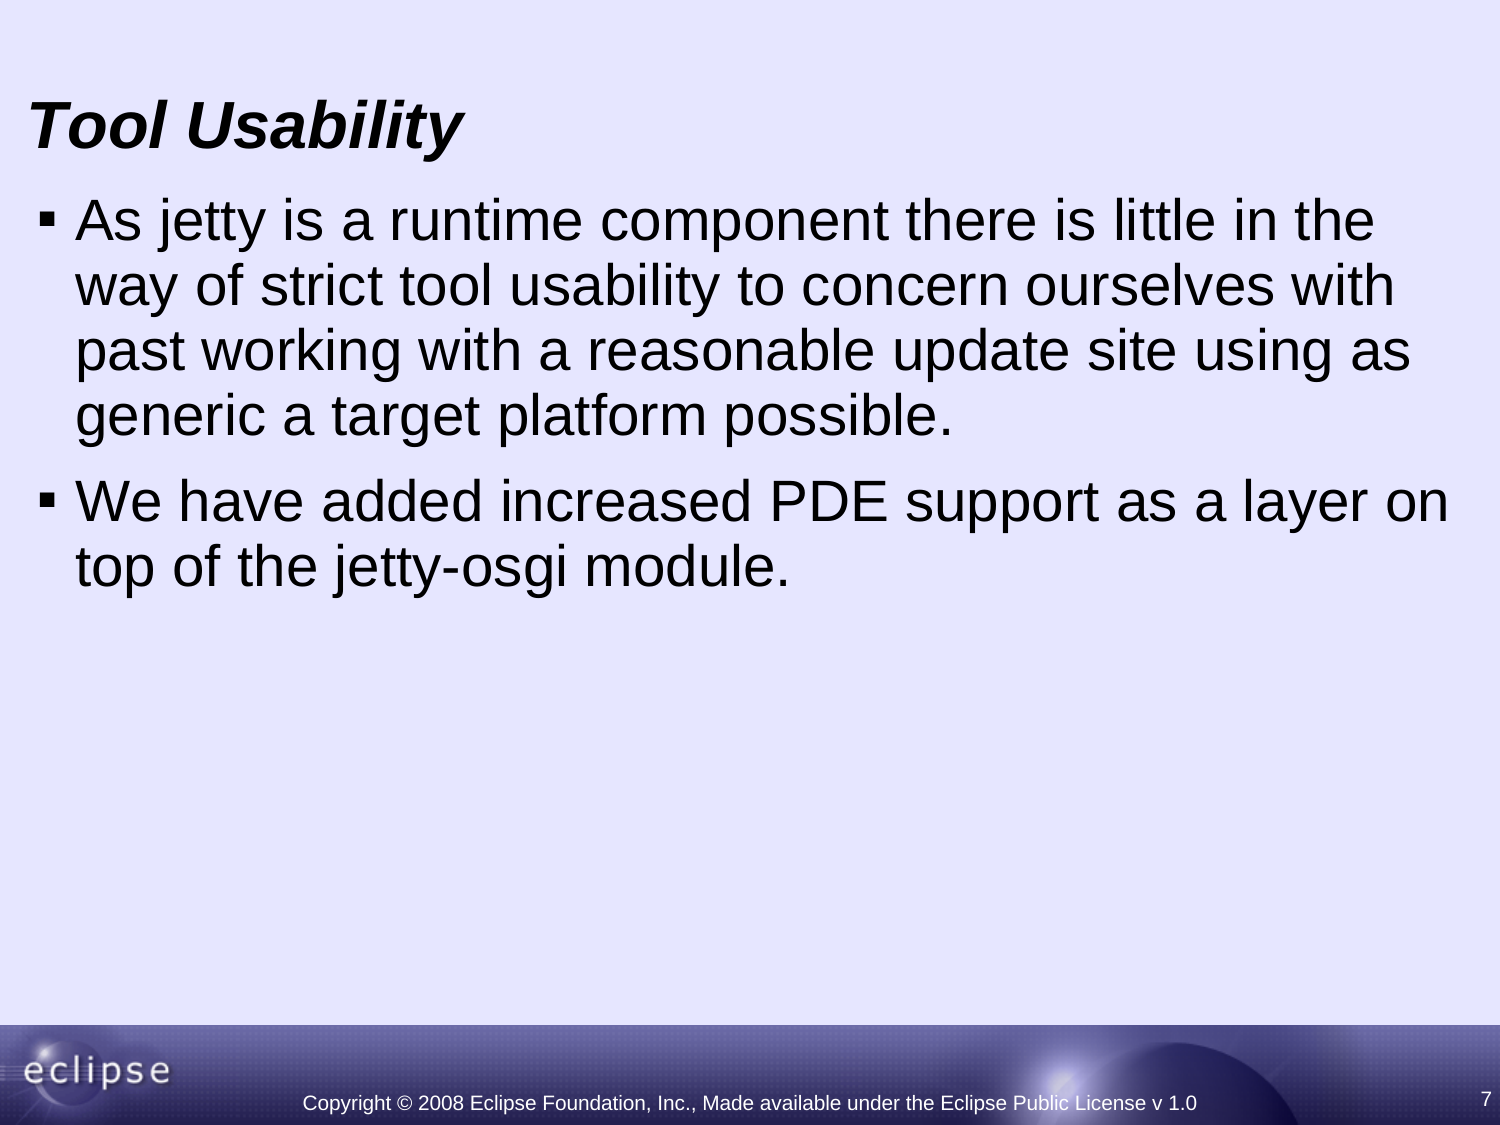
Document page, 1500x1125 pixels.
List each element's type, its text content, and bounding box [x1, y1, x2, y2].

picture [0, 1025, 1500, 1125]
list As jetty is a runtime component there is little in the way of strict tool usability to concern ourselves with past working with a reasonable update site using as generic a target platform possible. We have added increased PDE support as a layer on top of the jetty-osgi module. [37, 187, 1463, 1021]
title Tool Usability [26, 84, 1474, 172]
